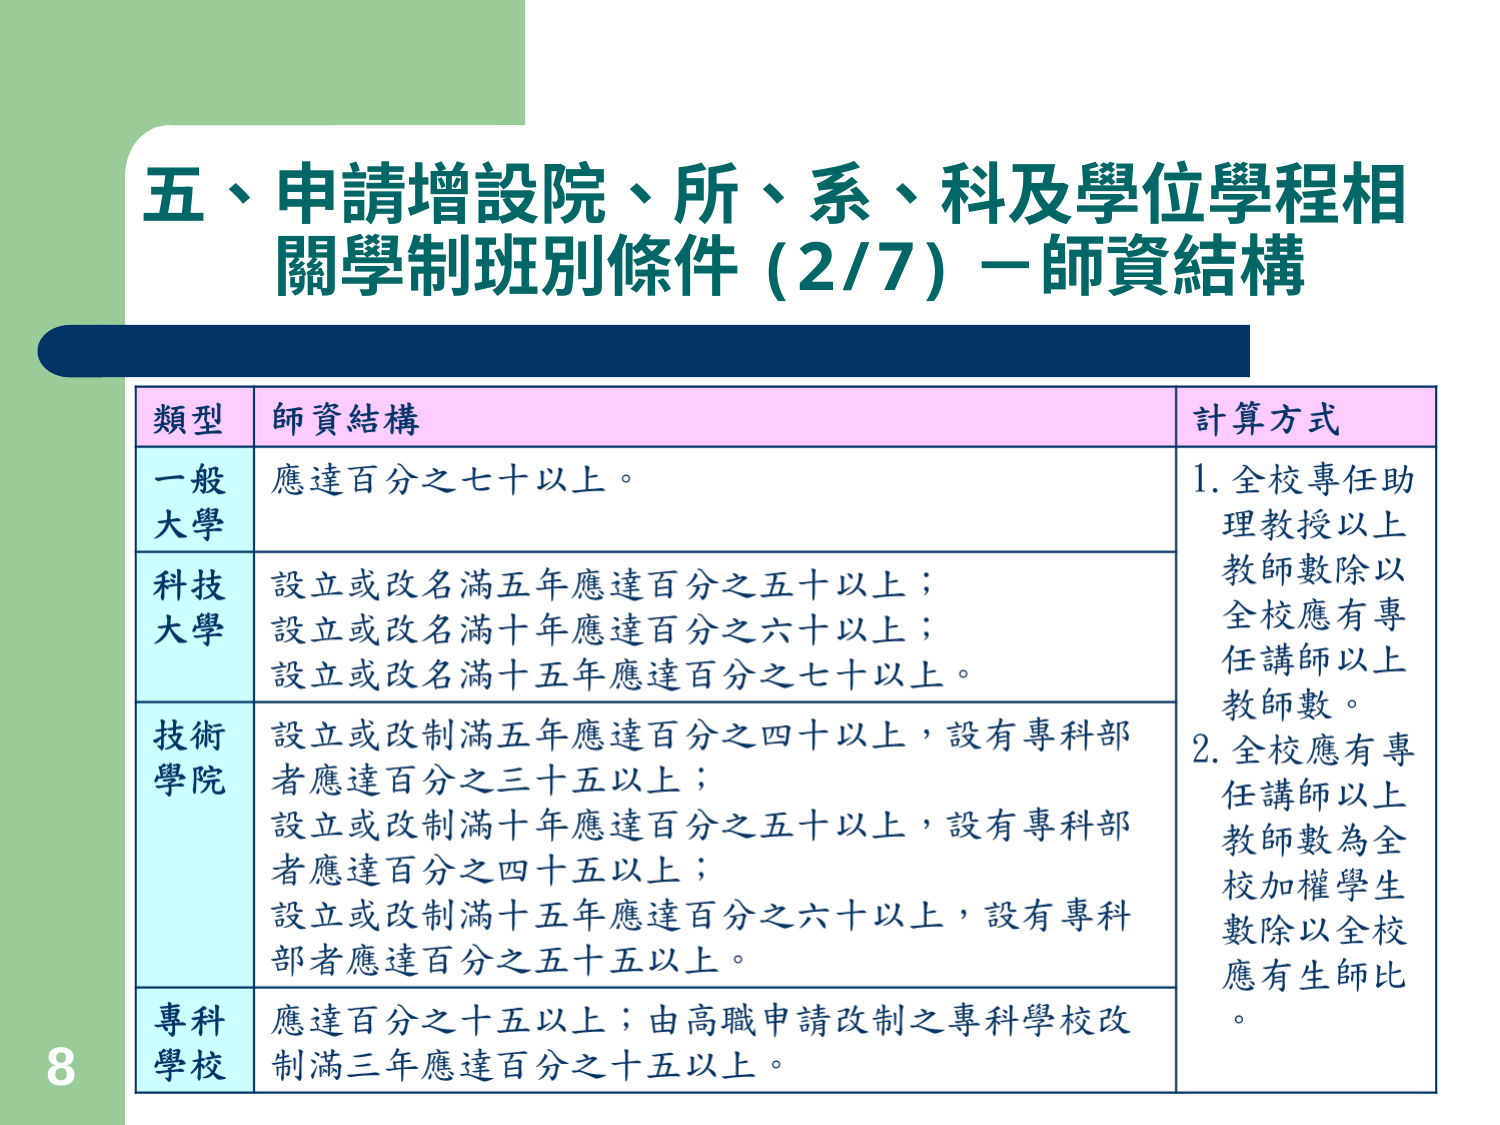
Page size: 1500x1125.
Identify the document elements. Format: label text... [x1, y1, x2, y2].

title 五、申請增設院、所、系、科及學位學程相關學制班別條件(2/7)－師資結構 [125, 125, 1426, 313]
picture [127, 383, 1440, 1109]
text_box [13, 1023, 111, 1105]
